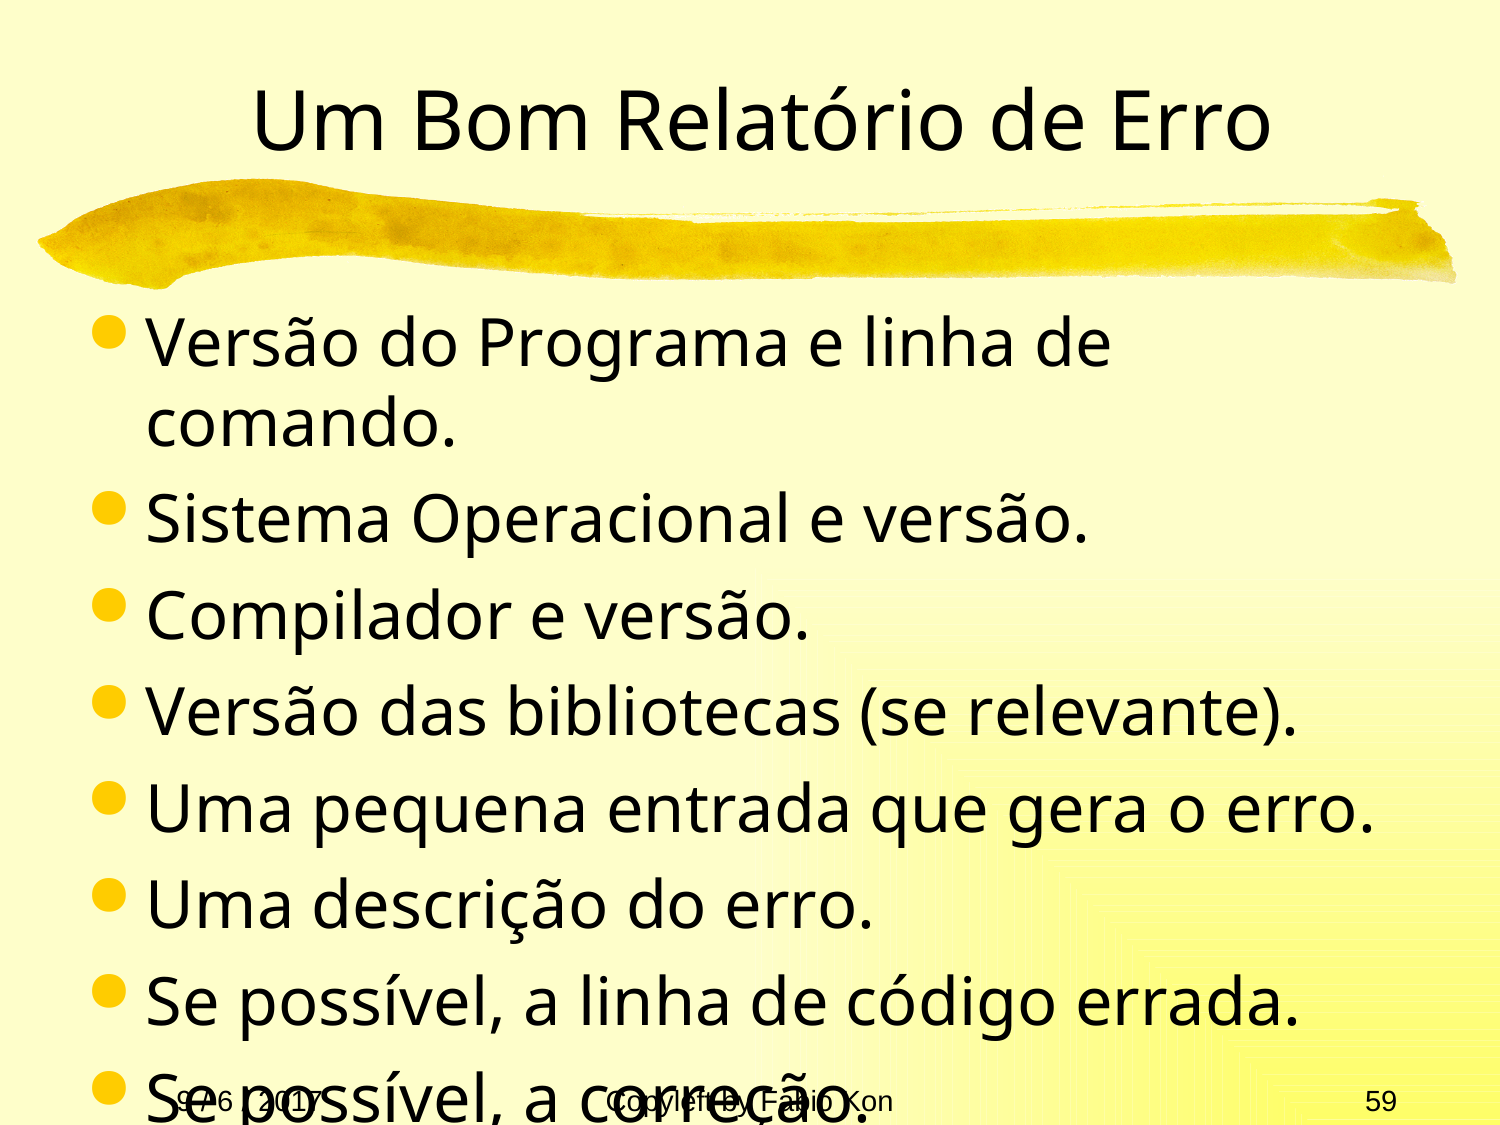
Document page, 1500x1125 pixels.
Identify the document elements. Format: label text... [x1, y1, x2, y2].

picture [24, 174, 1463, 297]
title Um Bom Relatório de Erro [125, 12, 1401, 175]
list Versão do Programa e linha de comando. Sistema Operacional e versão. Compilador e versão. Versão das bibliotecas (se relevante). Uma pequena entrada que gera o erro. Uma descrição do erro. Se possível, a linha de código errada. Se possível, a correção. [75, 291, 1426, 1064]
